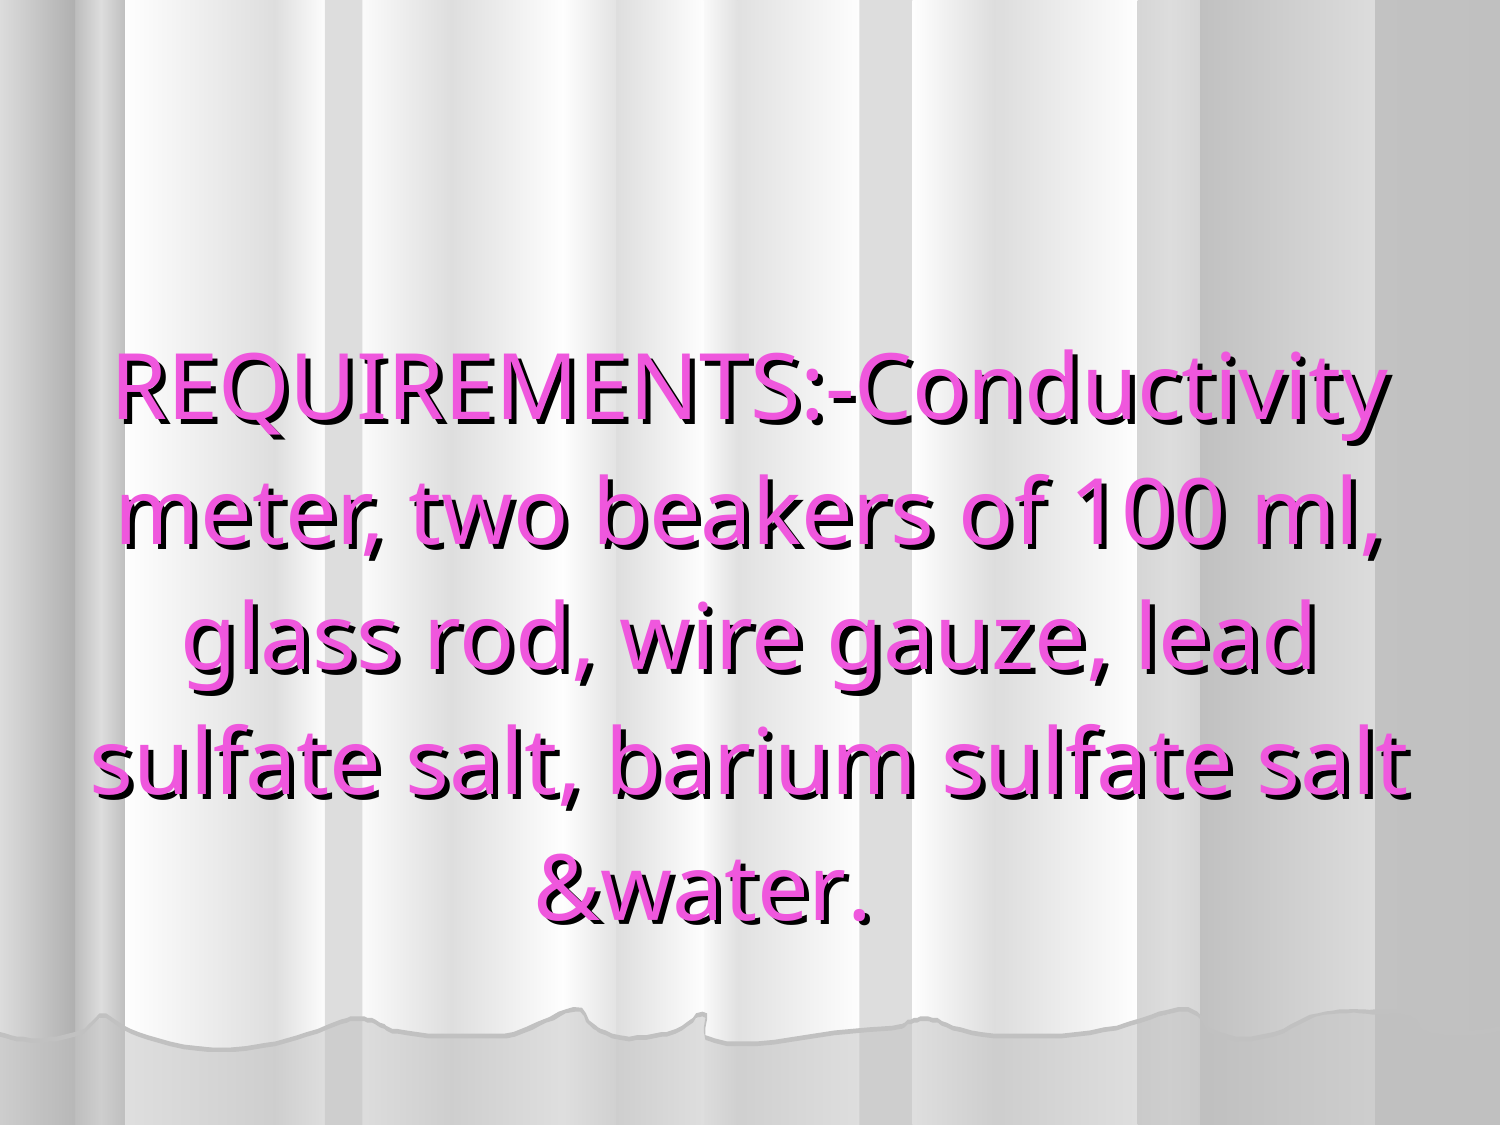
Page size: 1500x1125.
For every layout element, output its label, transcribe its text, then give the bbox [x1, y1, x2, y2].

subtitle REQUIREMENTS:-Conductivity meter, two beakers of 100 ml, glass rod, wire gauze, lead sulfate salt, barium sulfate salt &water. [75, 270, 1426, 999]
